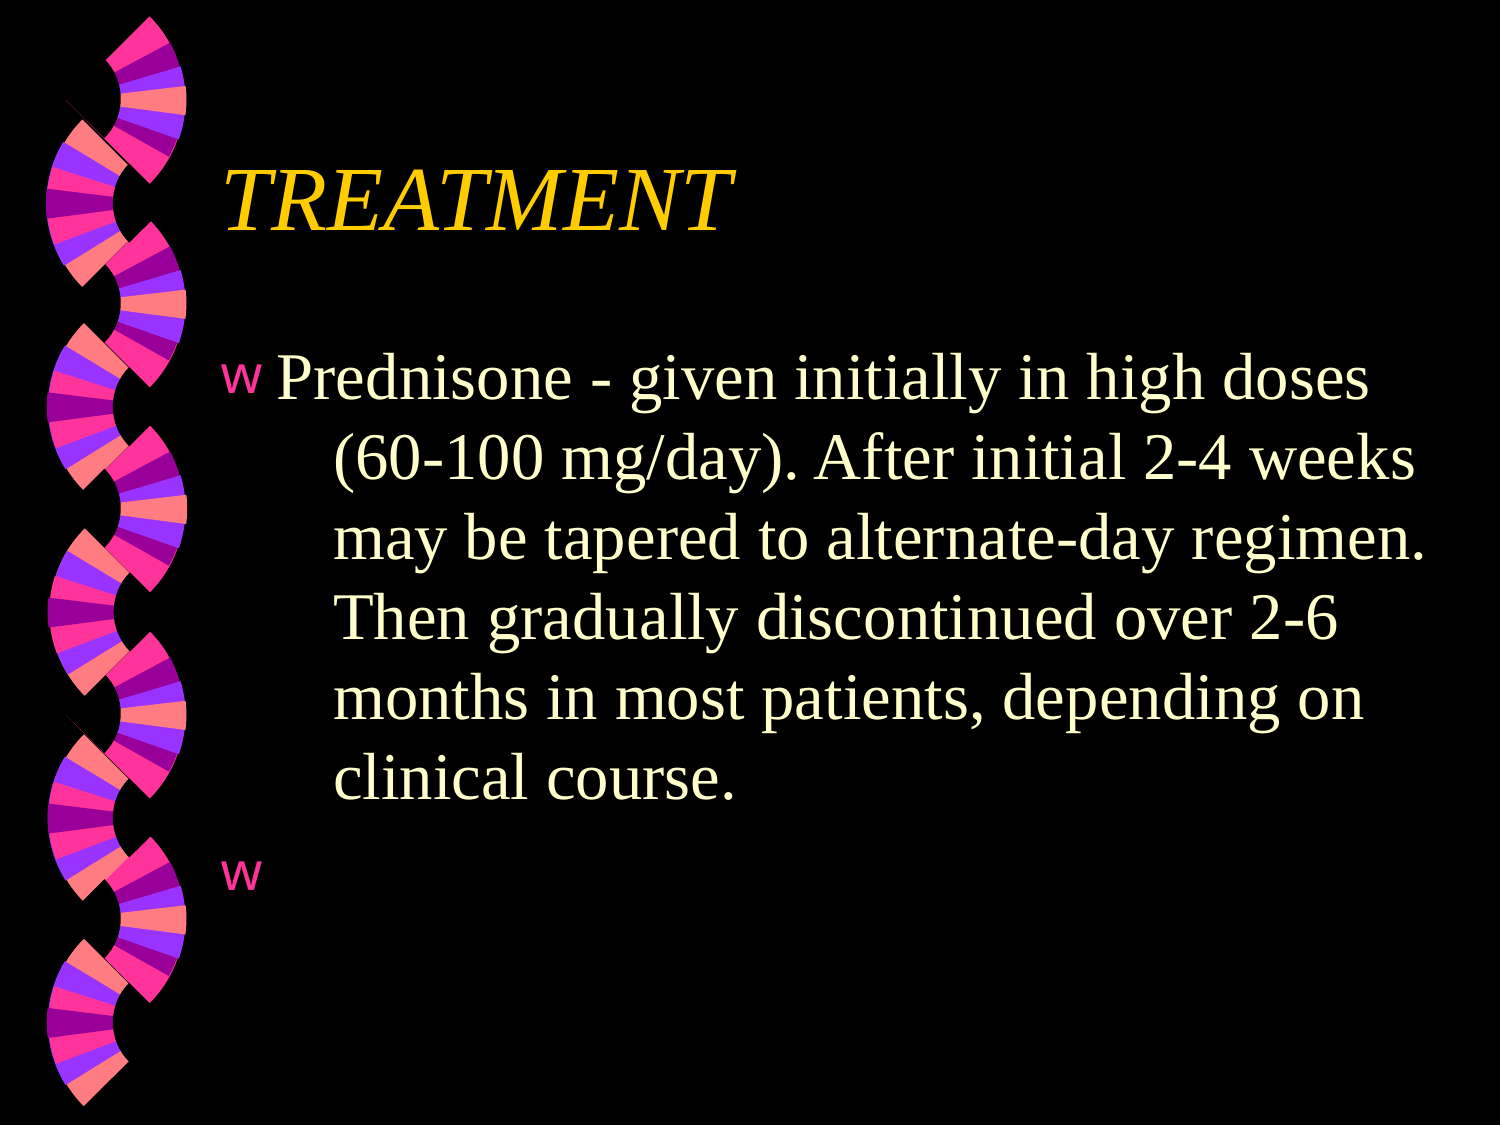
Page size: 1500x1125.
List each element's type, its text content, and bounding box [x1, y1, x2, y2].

title TREATMENT [205, 99, 1481, 288]
list Prednisone - given initially in high doses (60-100 mg/day). After initial 2-4 weeks may be tapered to alternate-day regimen. Then gradually discontinued over 2-6 months in most patients, depending on clinical course. [205, 324, 1481, 1000]
